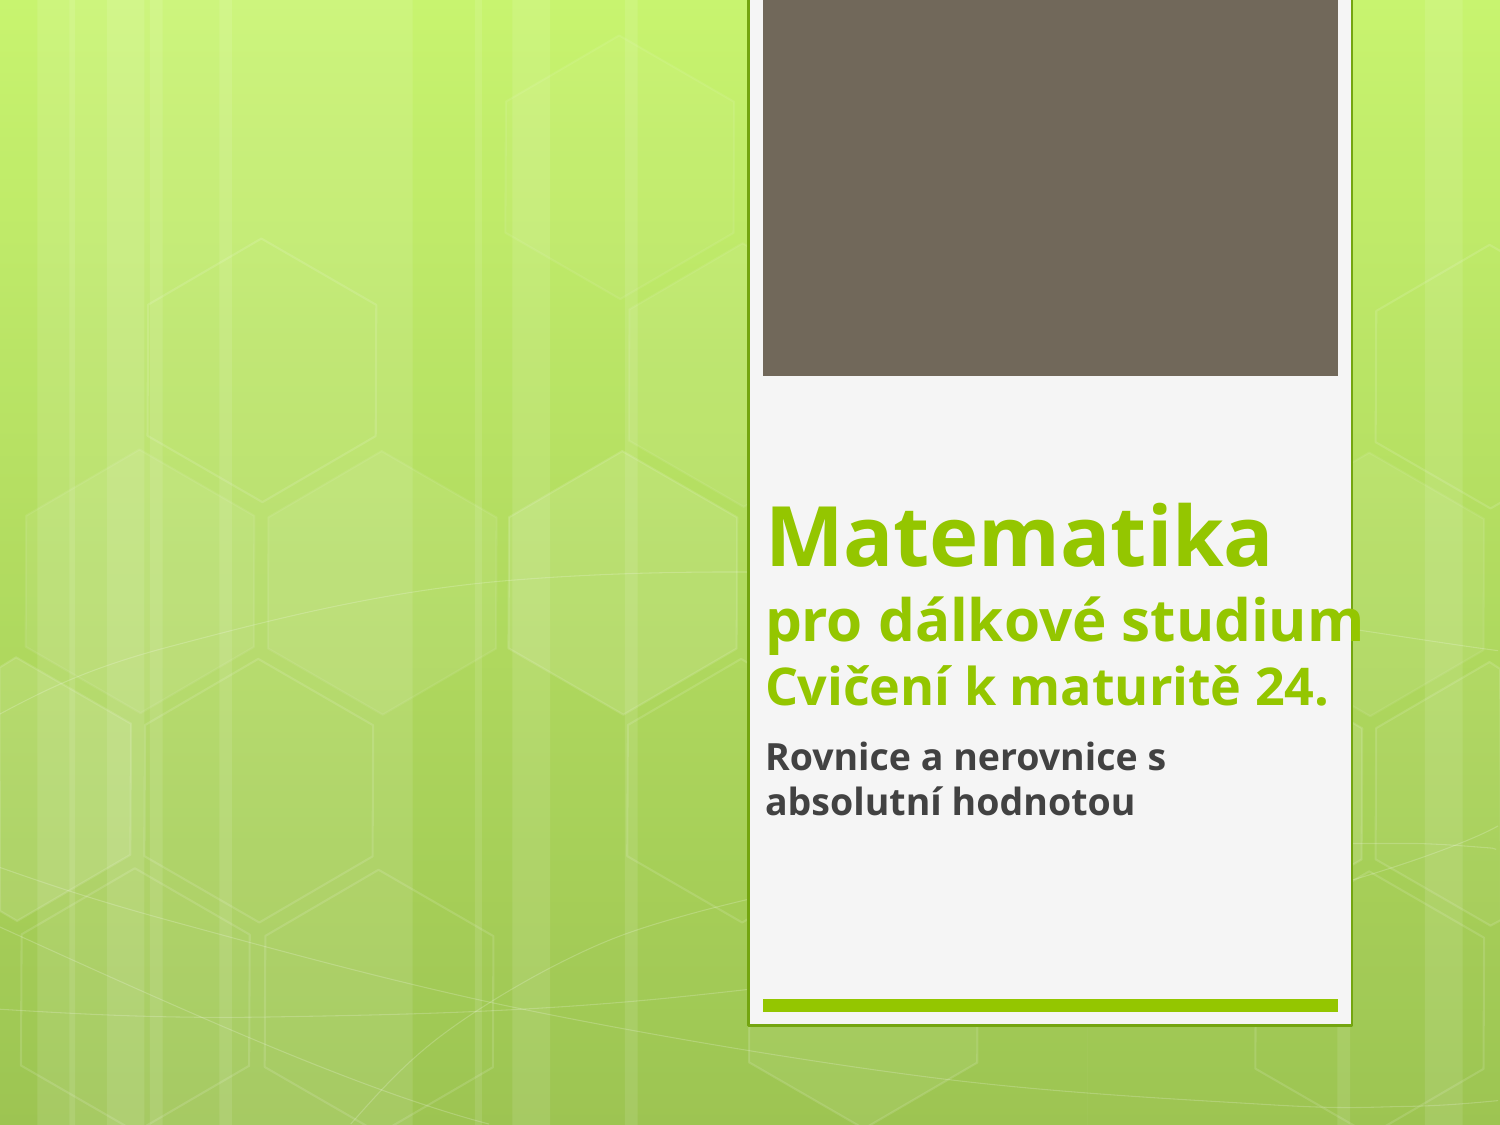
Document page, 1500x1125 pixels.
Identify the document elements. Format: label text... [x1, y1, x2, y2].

subtitle Rovnice a nerovnice s absolutní hodnotou [750, 725, 1320, 933]
title Matematika pro dálkové studium Cvičení k maturitě 24. [750, 444, 1400, 724]
